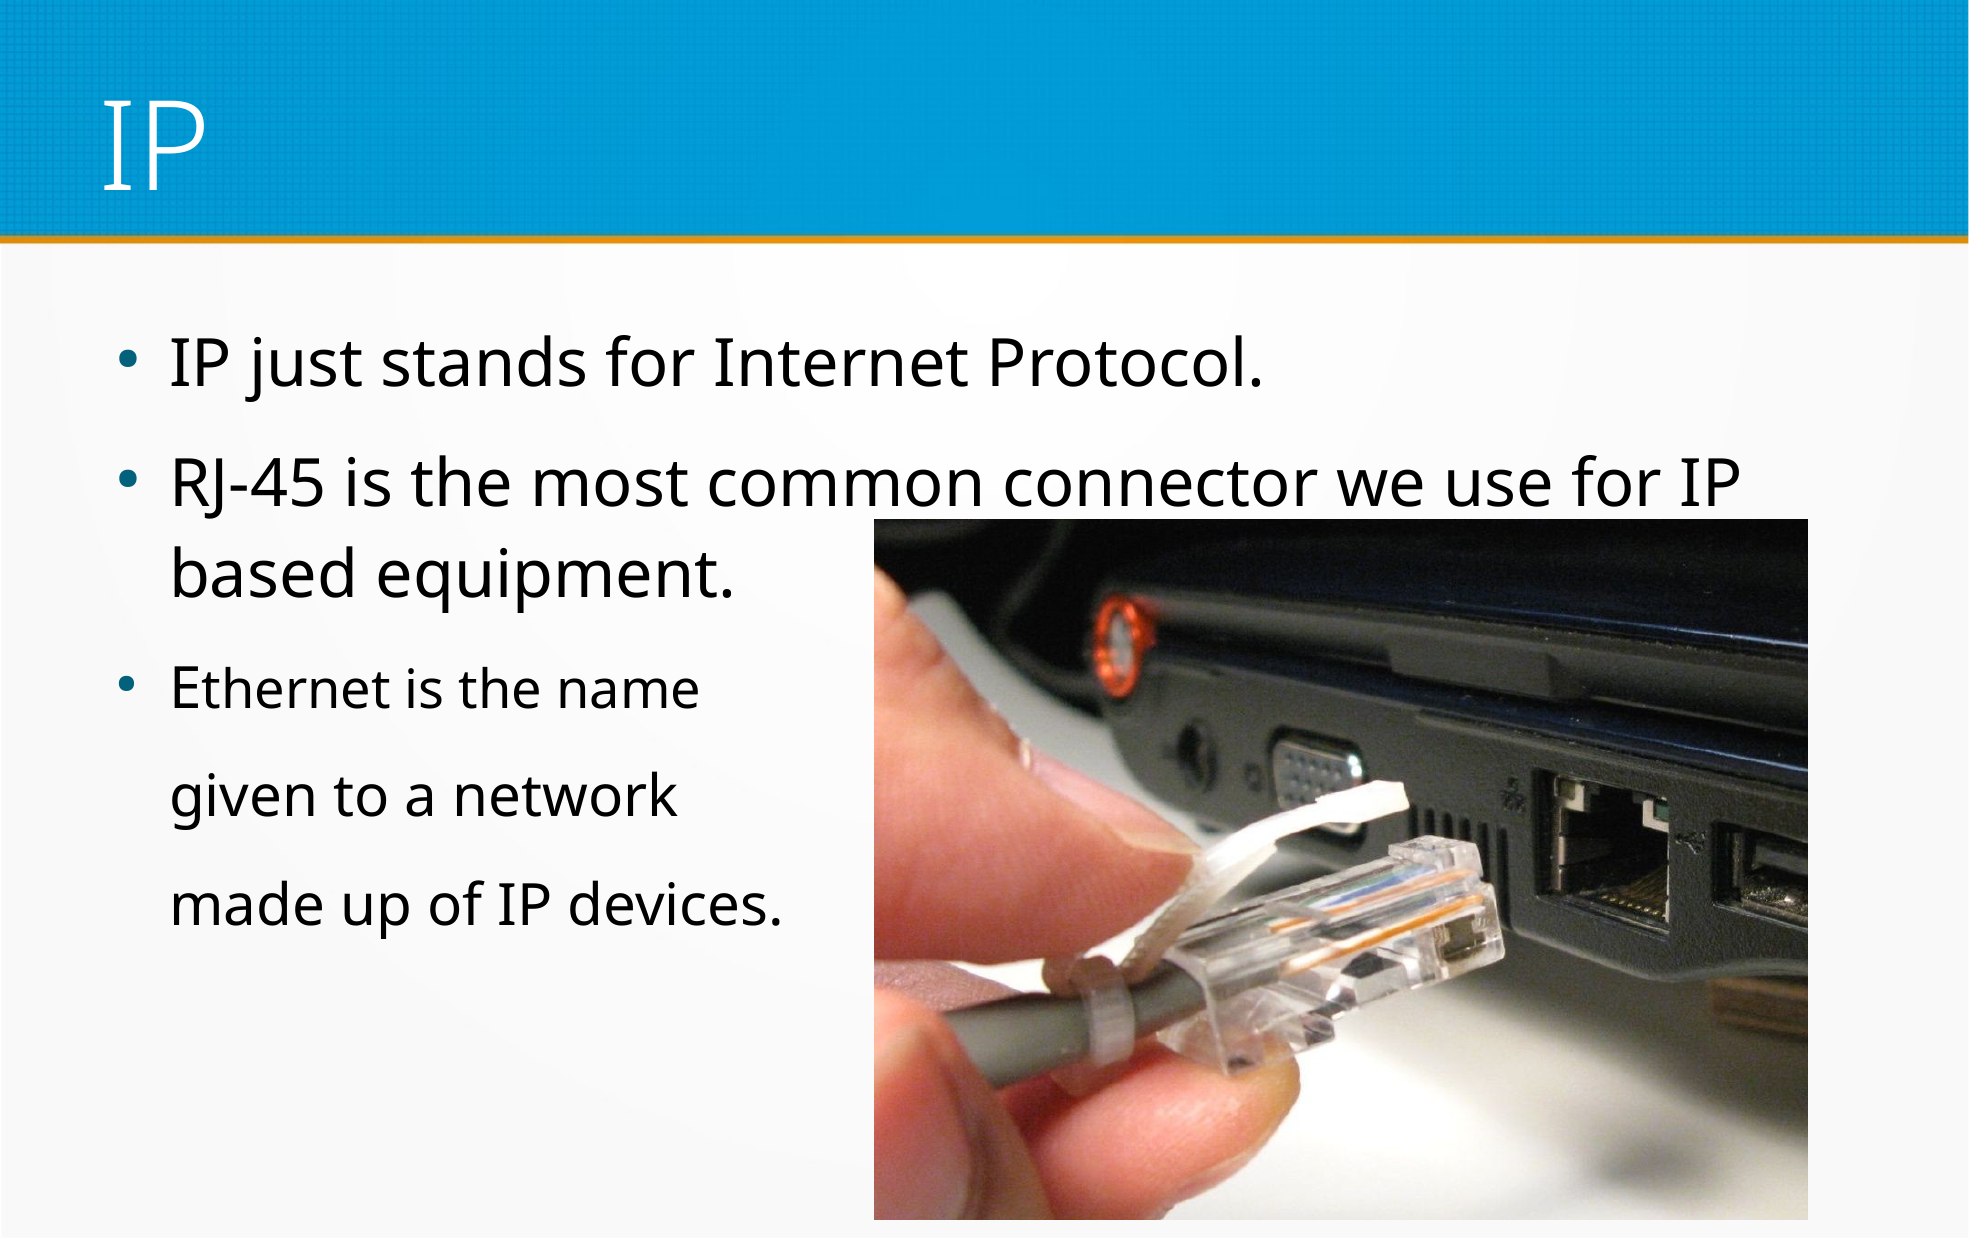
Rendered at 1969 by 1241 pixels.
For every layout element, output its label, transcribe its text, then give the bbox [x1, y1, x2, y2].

title IP [98, 19, 1870, 227]
list IP just stands for Internet Protocol. RJ-45 is the most common connector we use for IP based equipment. Ethernet is the name given to a network made up of IP devices. [98, 315, 1861, 1081]
picture [0, 233, 1969, 1241]
